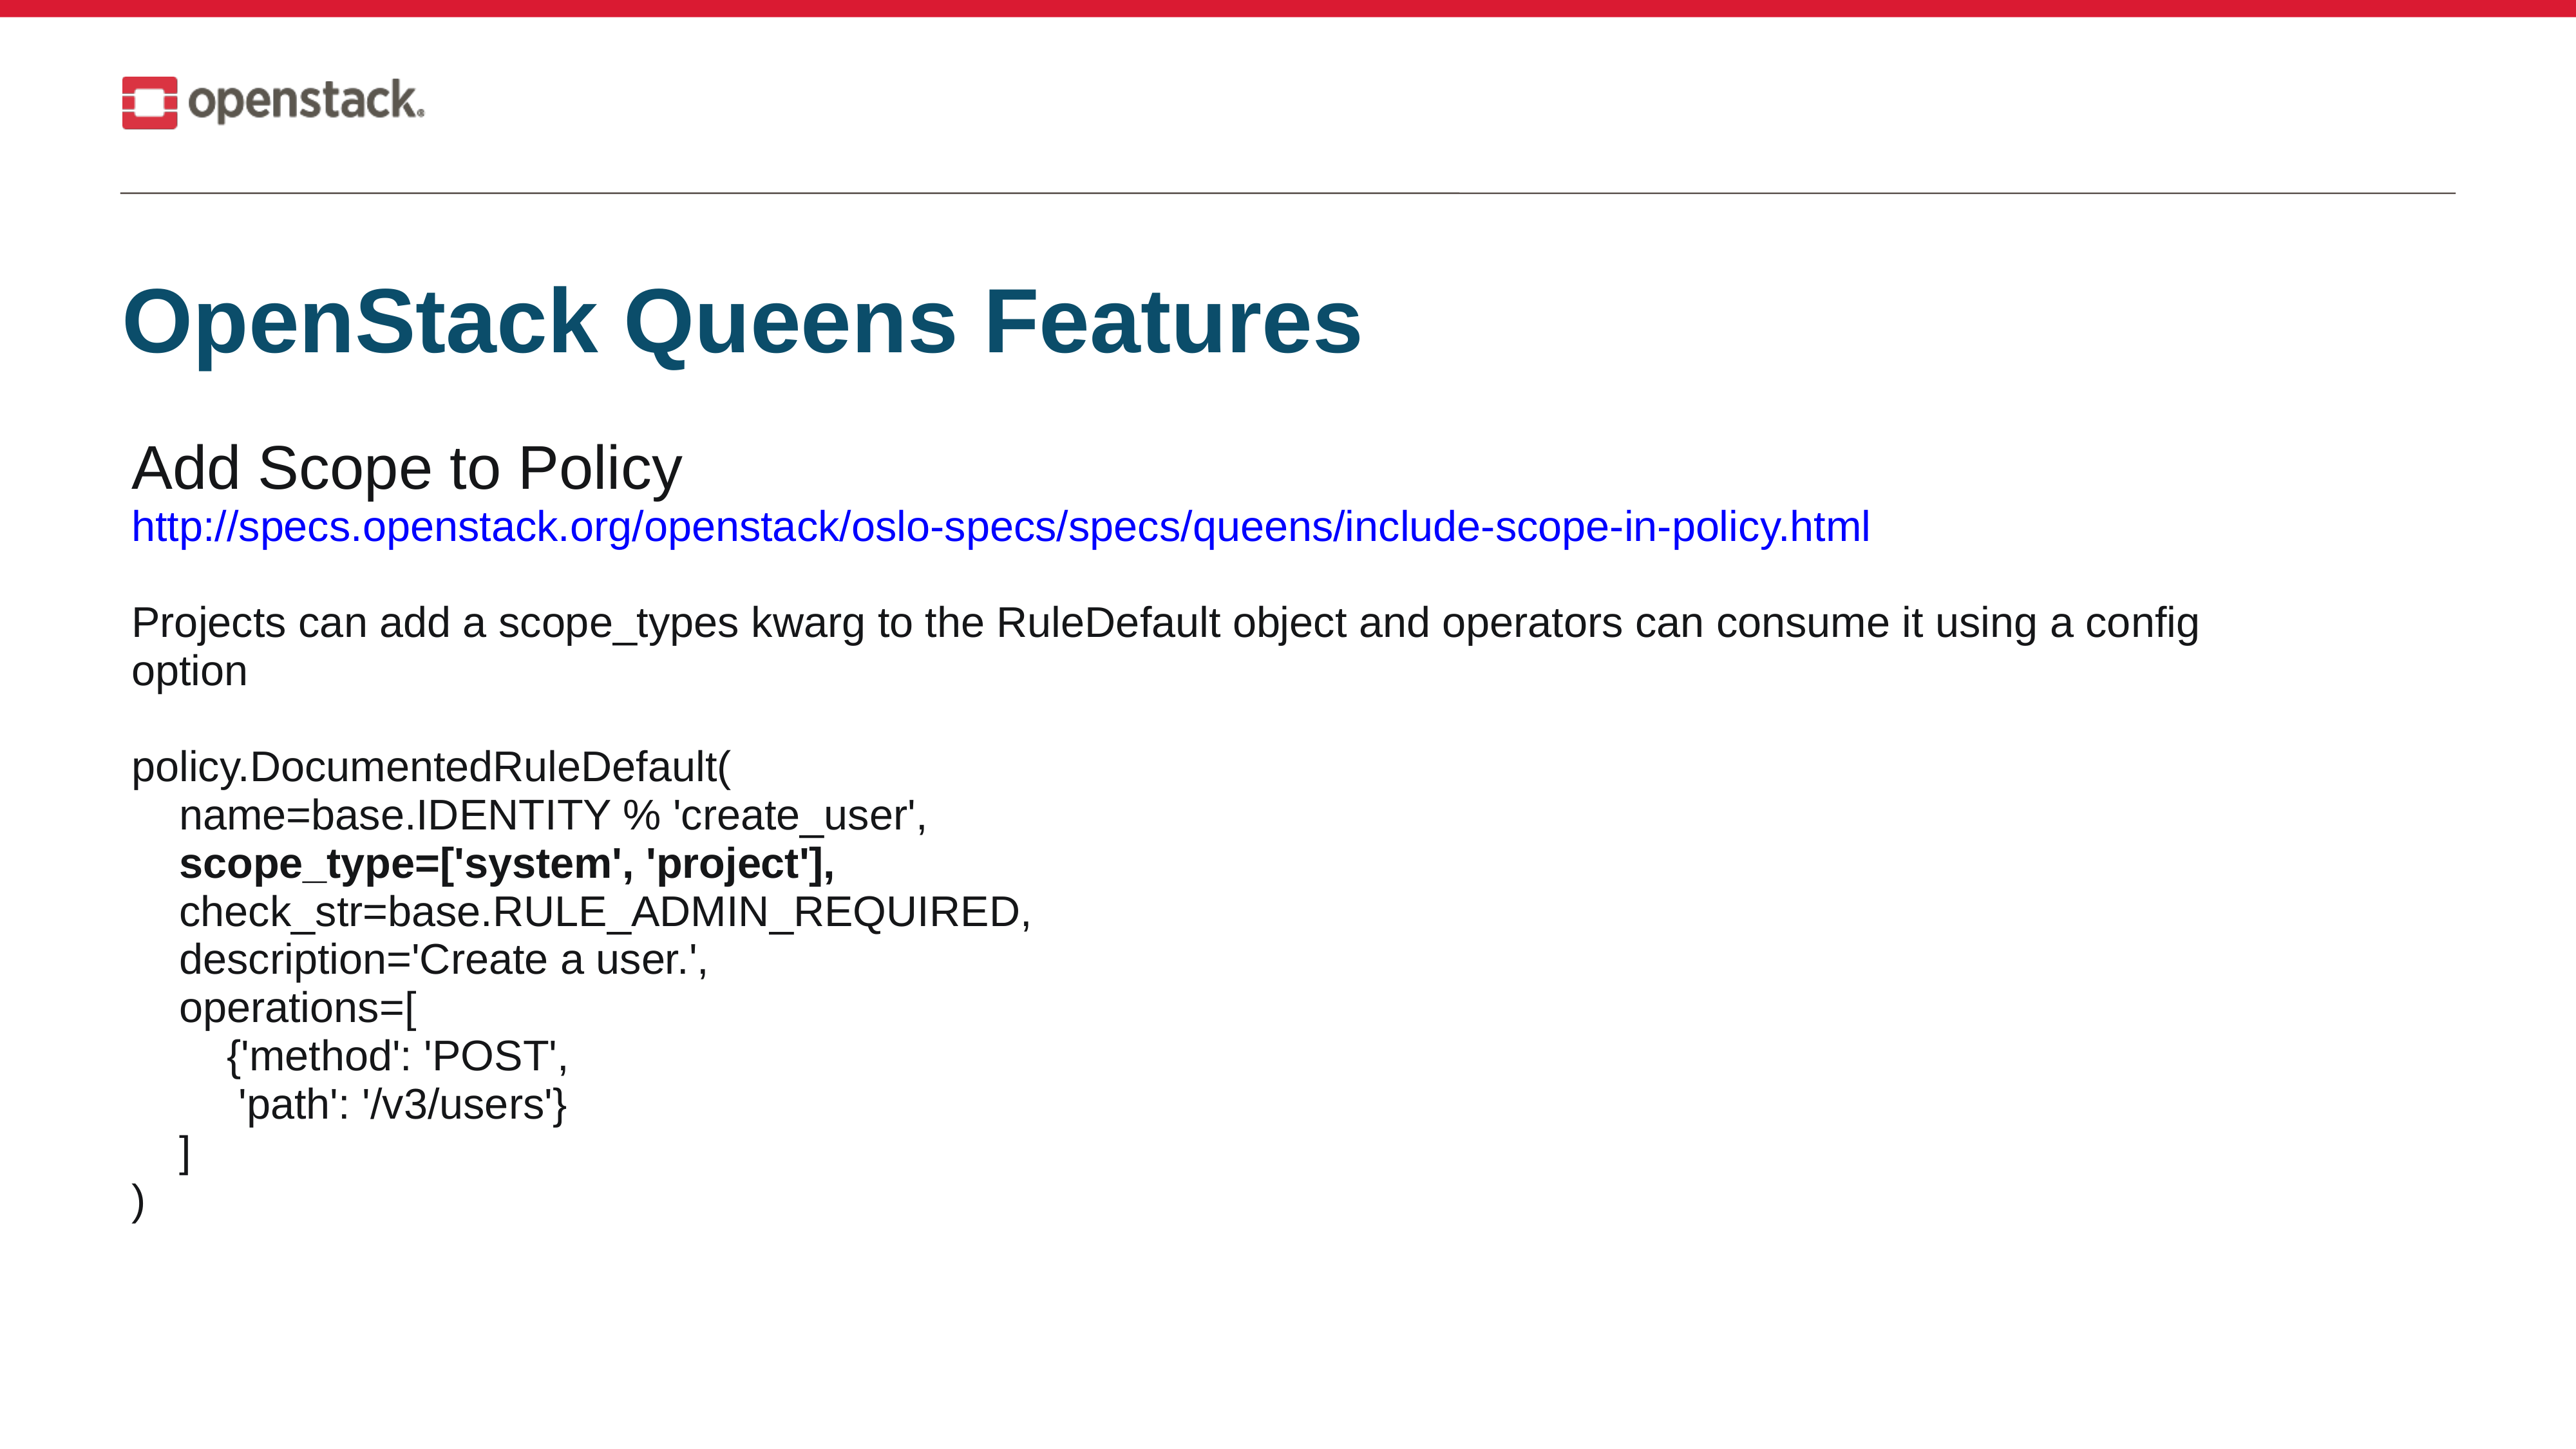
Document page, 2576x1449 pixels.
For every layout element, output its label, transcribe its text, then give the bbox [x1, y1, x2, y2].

text_box Add Scope to Policy http://specs.openstack.org/openstack/oslo-specs/specs/queens/include-scope-in-policy.html Projects can add a scope_types kwarg to the RuleDefault object and operators can consume it using a config option policy.DocumentedRuleDefault( name=base.IDENTITY % 'create_user', scope_type=['system', 'project'], check_str=base.RULE_ADMIN_REQUIRED, description='Create a user.', operations=[ {'method': 'POST', 'path': '/v3/users'} ] ) [126, 428, 2280, 1449]
picture [122, 77, 426, 131]
text_box OpenStack Queens Features [117, 224, 2152, 375]
